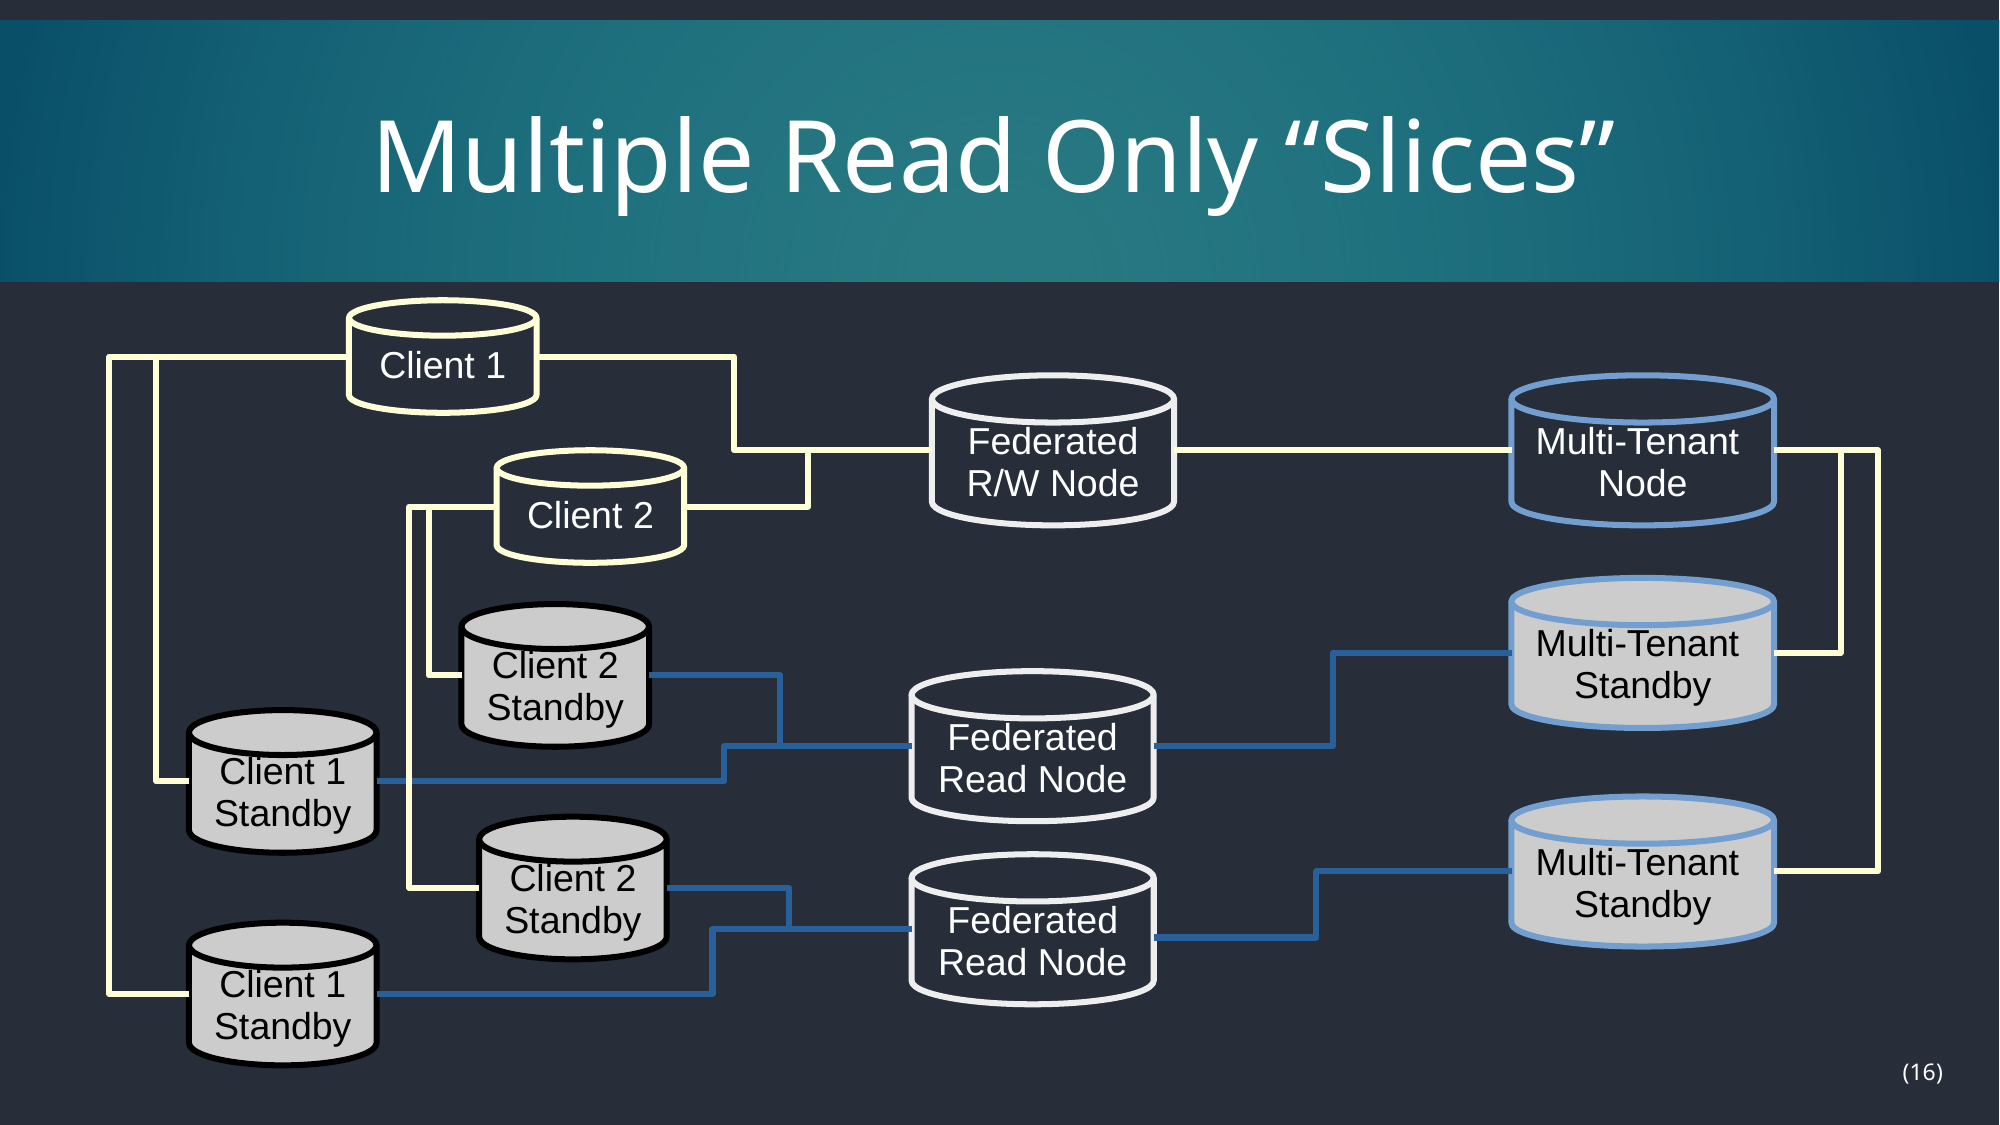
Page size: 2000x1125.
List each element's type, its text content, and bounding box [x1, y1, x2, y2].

text_box Client 2 Standby [461, 604, 650, 747]
text_box Client 1 Standby [188, 710, 377, 853]
text_box [0, 20, 2000, 282]
text_box Multiple Read Only “Slices” [37, 85, 1950, 220]
text_box Multi-Tenant Standby [1511, 577, 1775, 728]
text_box Client 1 [348, 300, 537, 413]
text_box Federated Read Node [911, 854, 1154, 1005]
text_box Client 2 Standby [479, 816, 667, 960]
text_box Federated Read Node [911, 671, 1154, 822]
text_box Multi-Tenant Node [1511, 375, 1775, 526]
slide_number (<number>) [1508, 1042, 1959, 1103]
text_box Client 1 Standby [188, 922, 377, 1066]
text_box Multi-Tenant Standby [1511, 796, 1775, 947]
text_box Federated R/W Node [931, 375, 1175, 526]
text_box Client 2 [496, 450, 685, 563]
